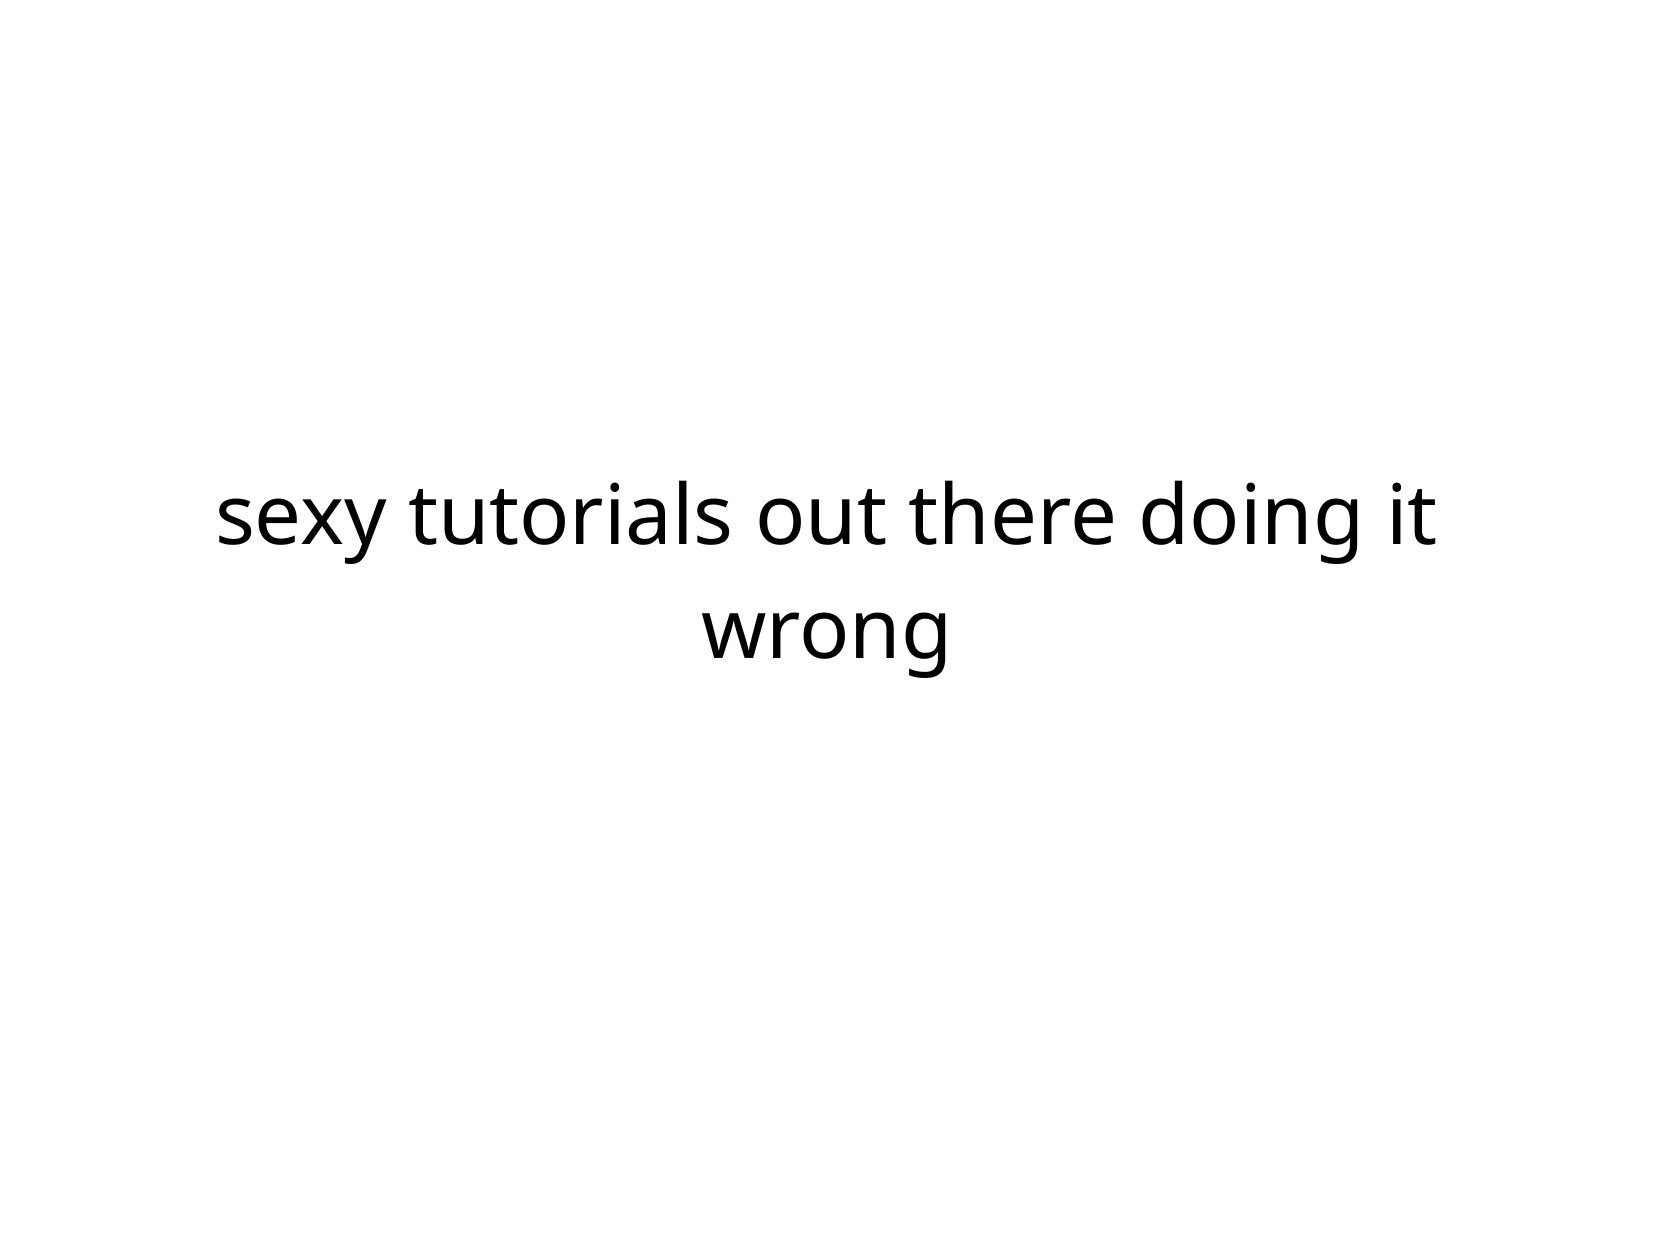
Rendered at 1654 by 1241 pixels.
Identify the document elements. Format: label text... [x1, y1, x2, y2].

subtitle sexy tutorials out there doing it wrong [82, 118, 1571, 1021]
